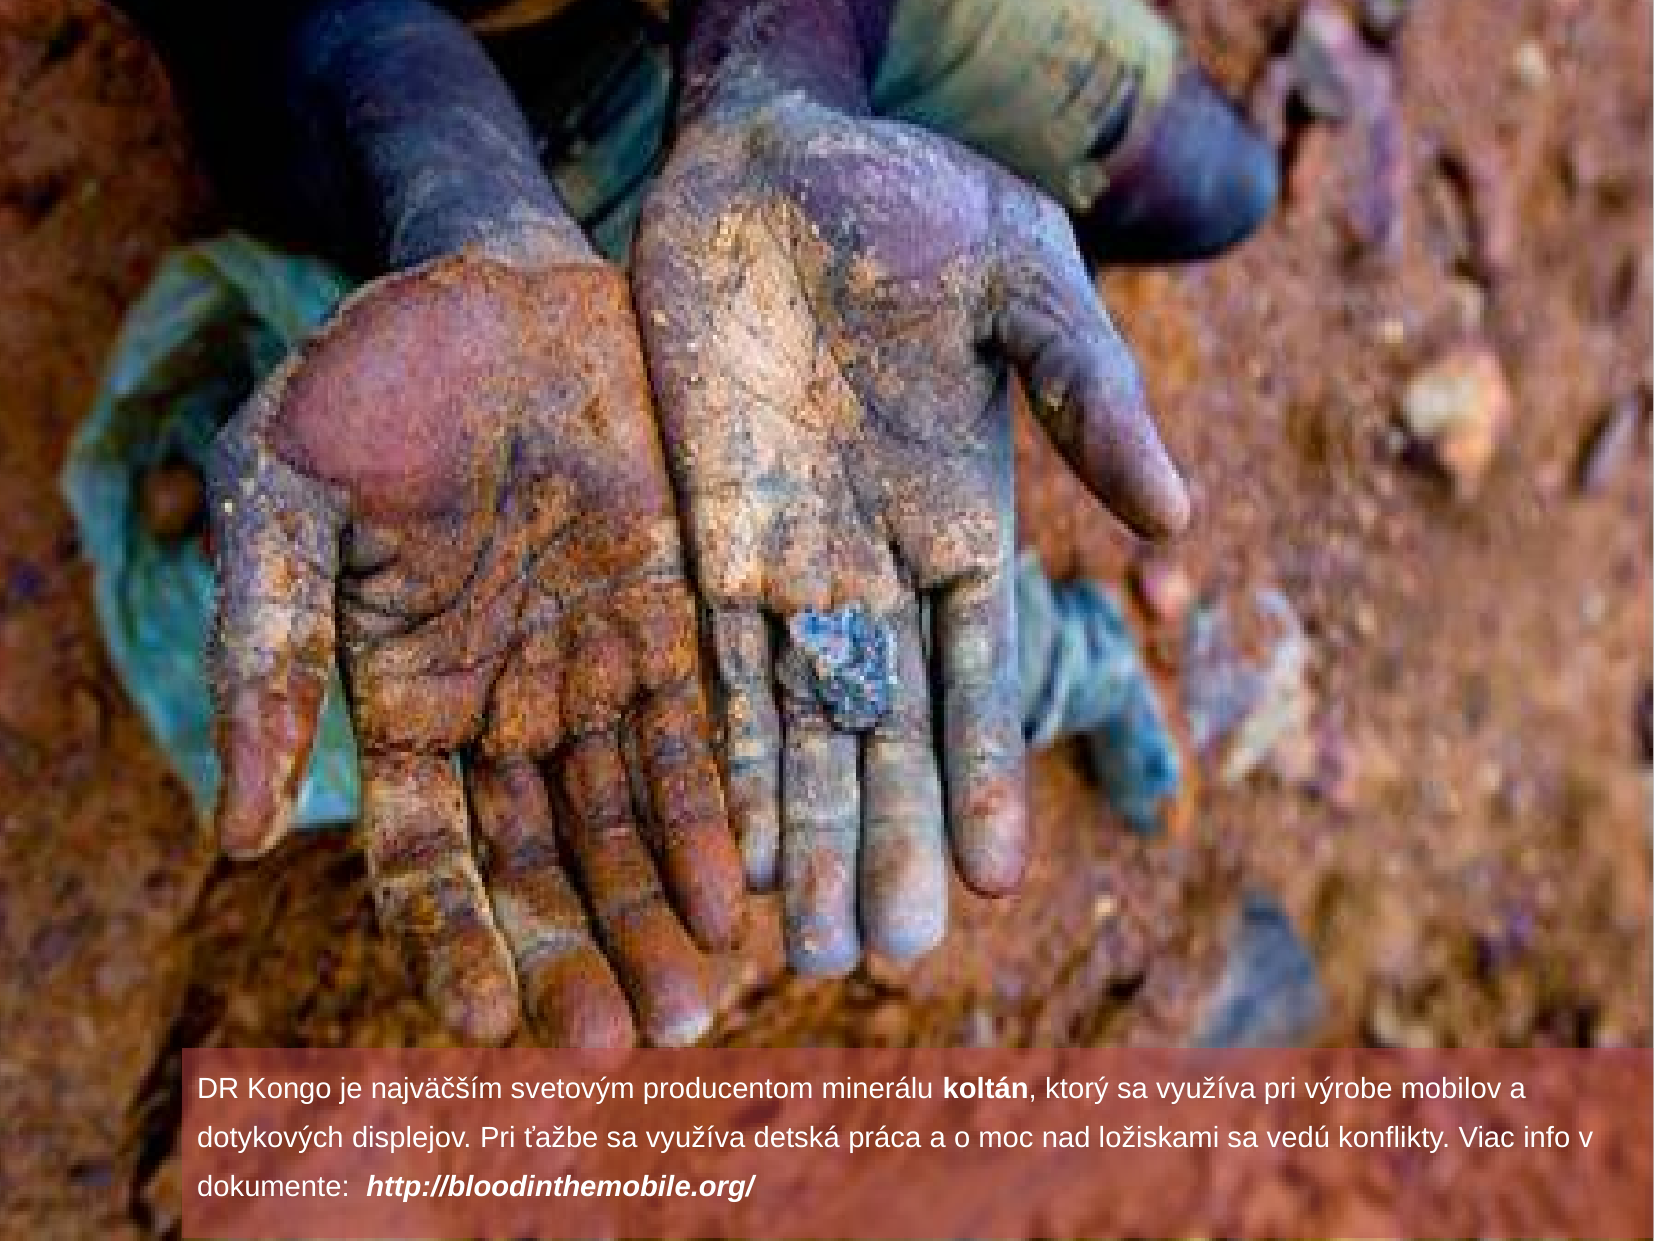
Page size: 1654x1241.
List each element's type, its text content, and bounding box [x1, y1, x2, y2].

text_box DR Kongo je najväčším svetovým producentom minerálu koltán, ktorý sa využíva pri výrobe mobilov a dotykových displejov. Pri ťažbe sa využíva detská práca a o moc nad ložiskami sa vedú konflikty. Viac info v dokumente: http://bloodinthemobile.org/ [182, 1048, 1654, 1238]
picture [0, 0, 1654, 1241]
